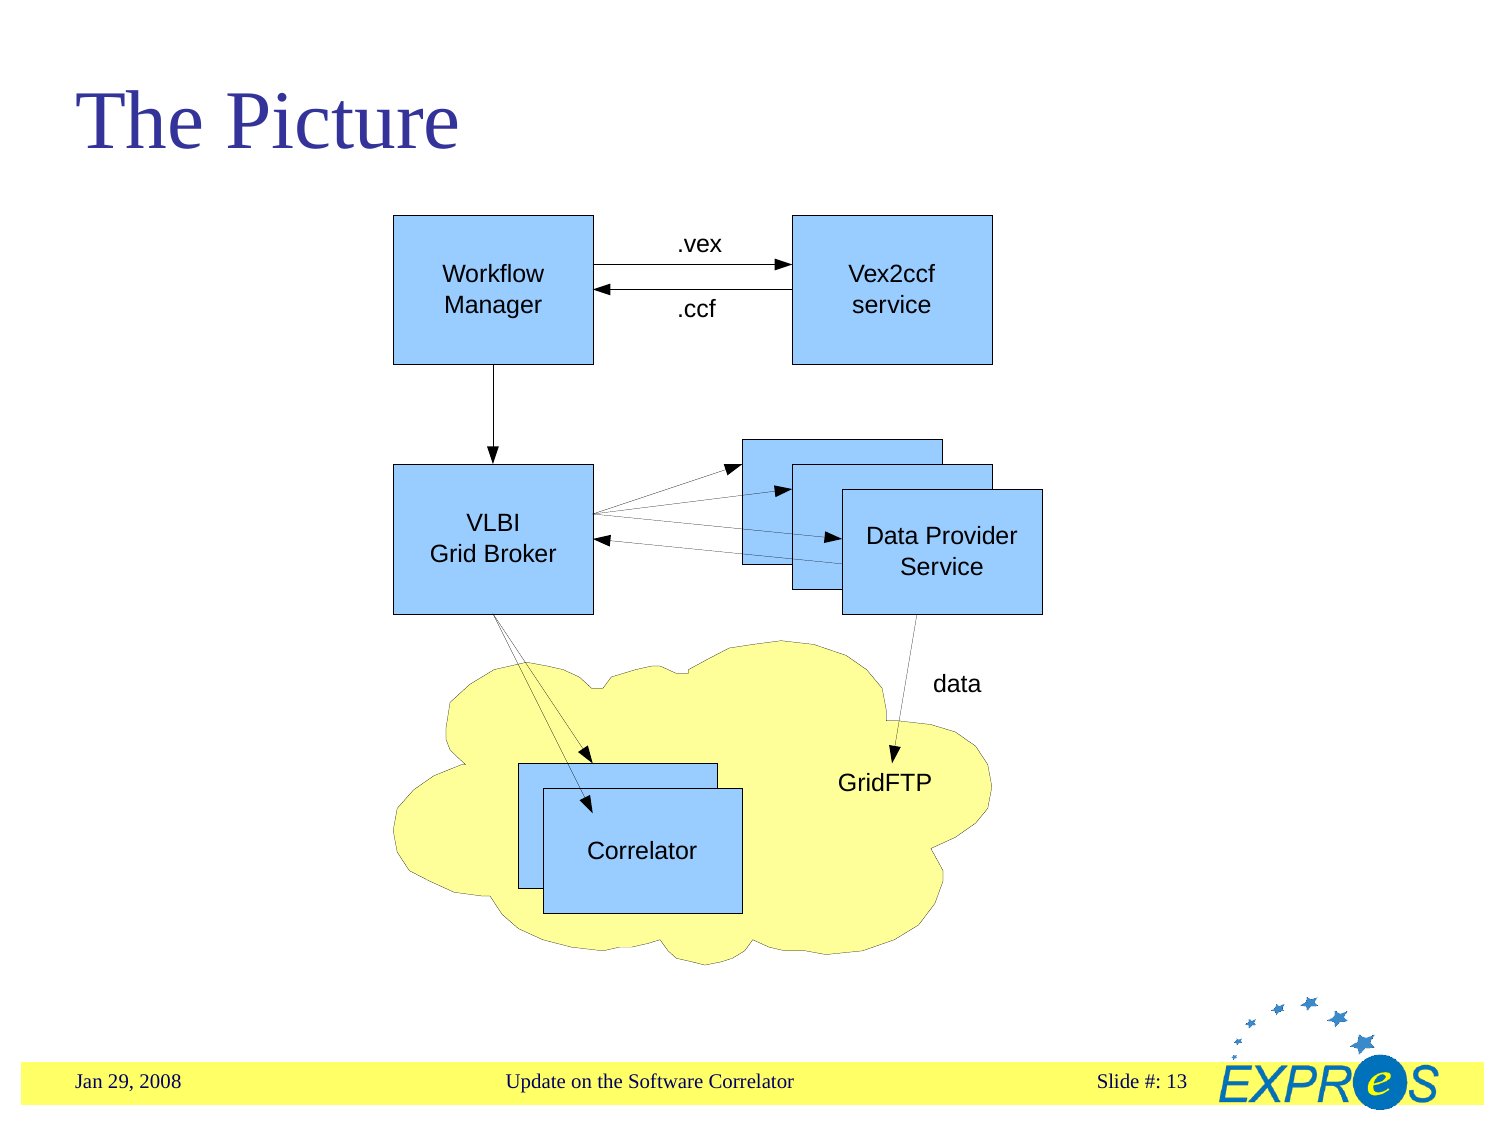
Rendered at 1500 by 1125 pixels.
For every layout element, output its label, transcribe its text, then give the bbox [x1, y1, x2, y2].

chart [0, 109, 1500, 1125]
title The Picture [75, 70, 1426, 109]
